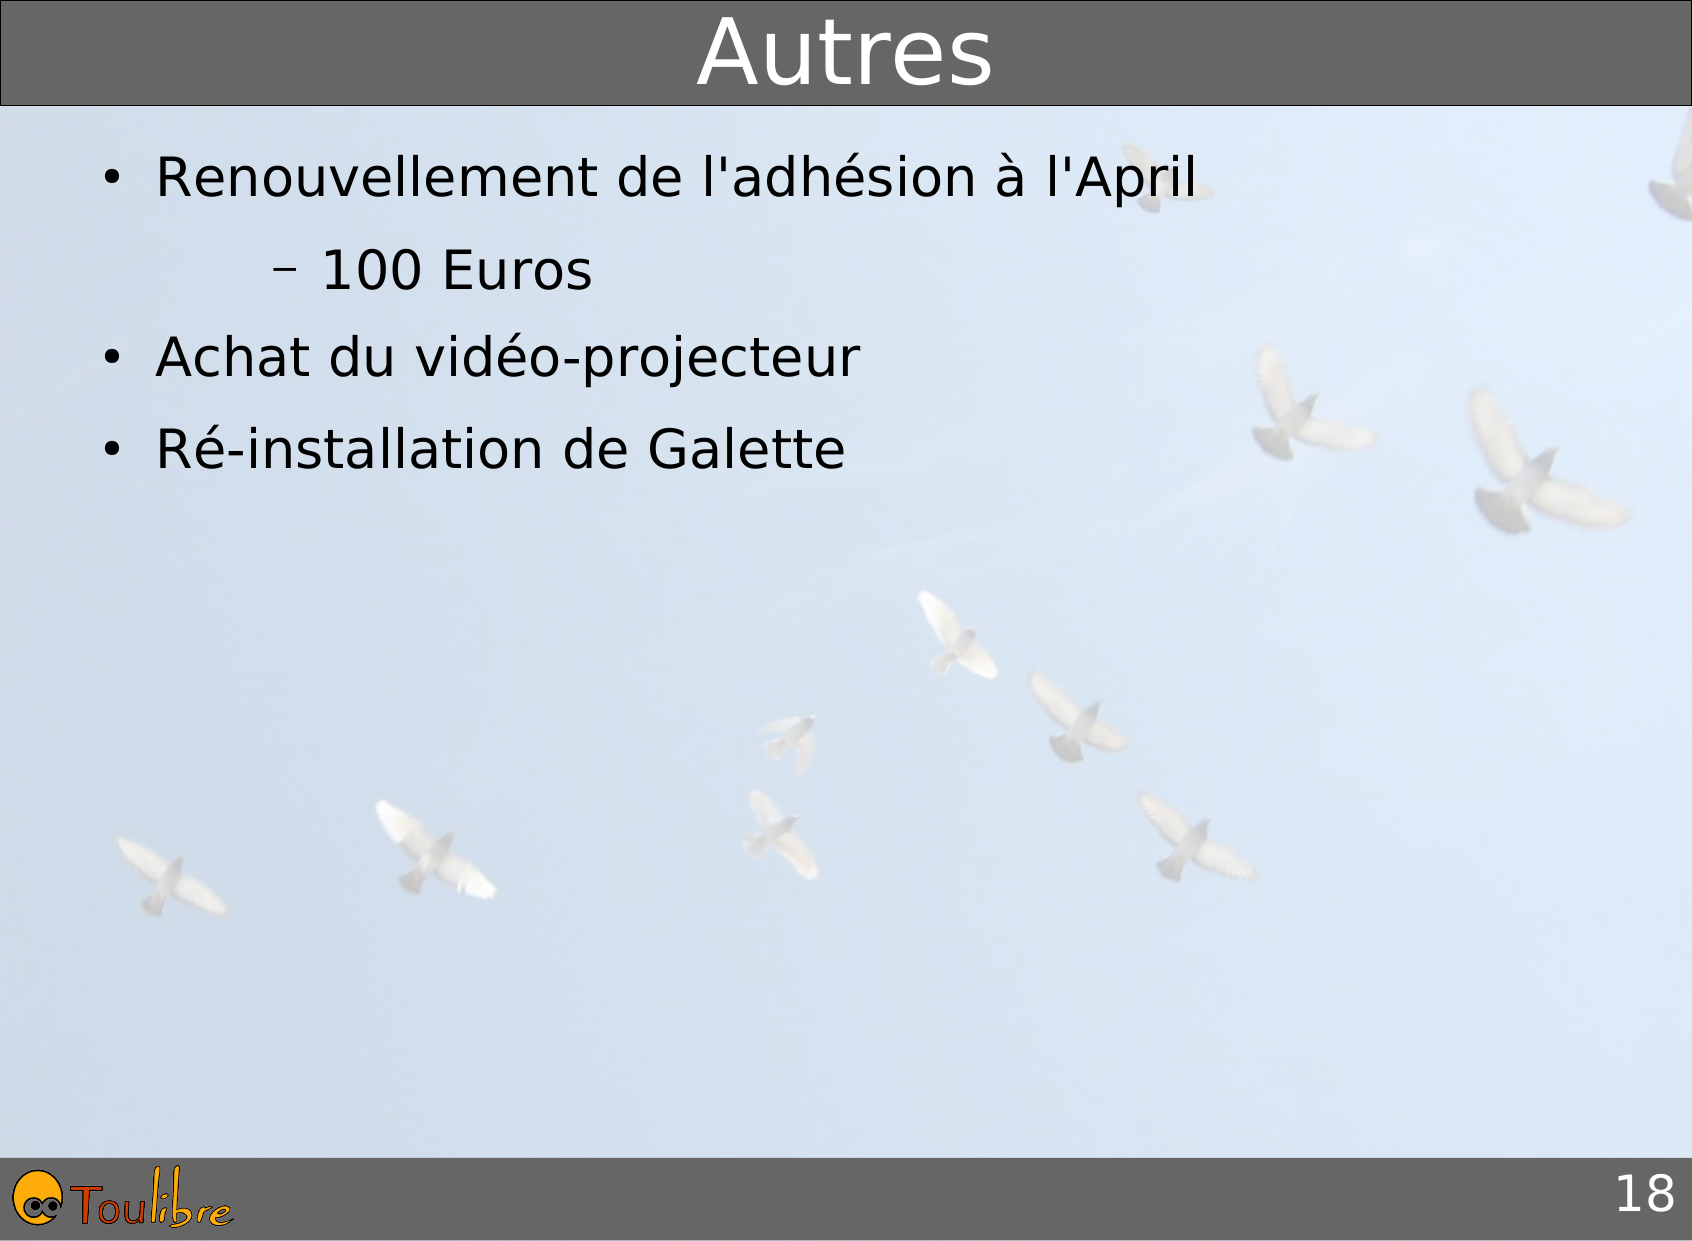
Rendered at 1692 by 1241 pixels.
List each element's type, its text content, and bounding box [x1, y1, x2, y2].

list Renouvellement de l'adhésion à l'April 100 Euros Achat du vidéo-projecteur Ré-installation de Galette [84, 146, 1608, 1095]
title Autres [0, 0, 1692, 107]
picture [12, 1165, 234, 1228]
